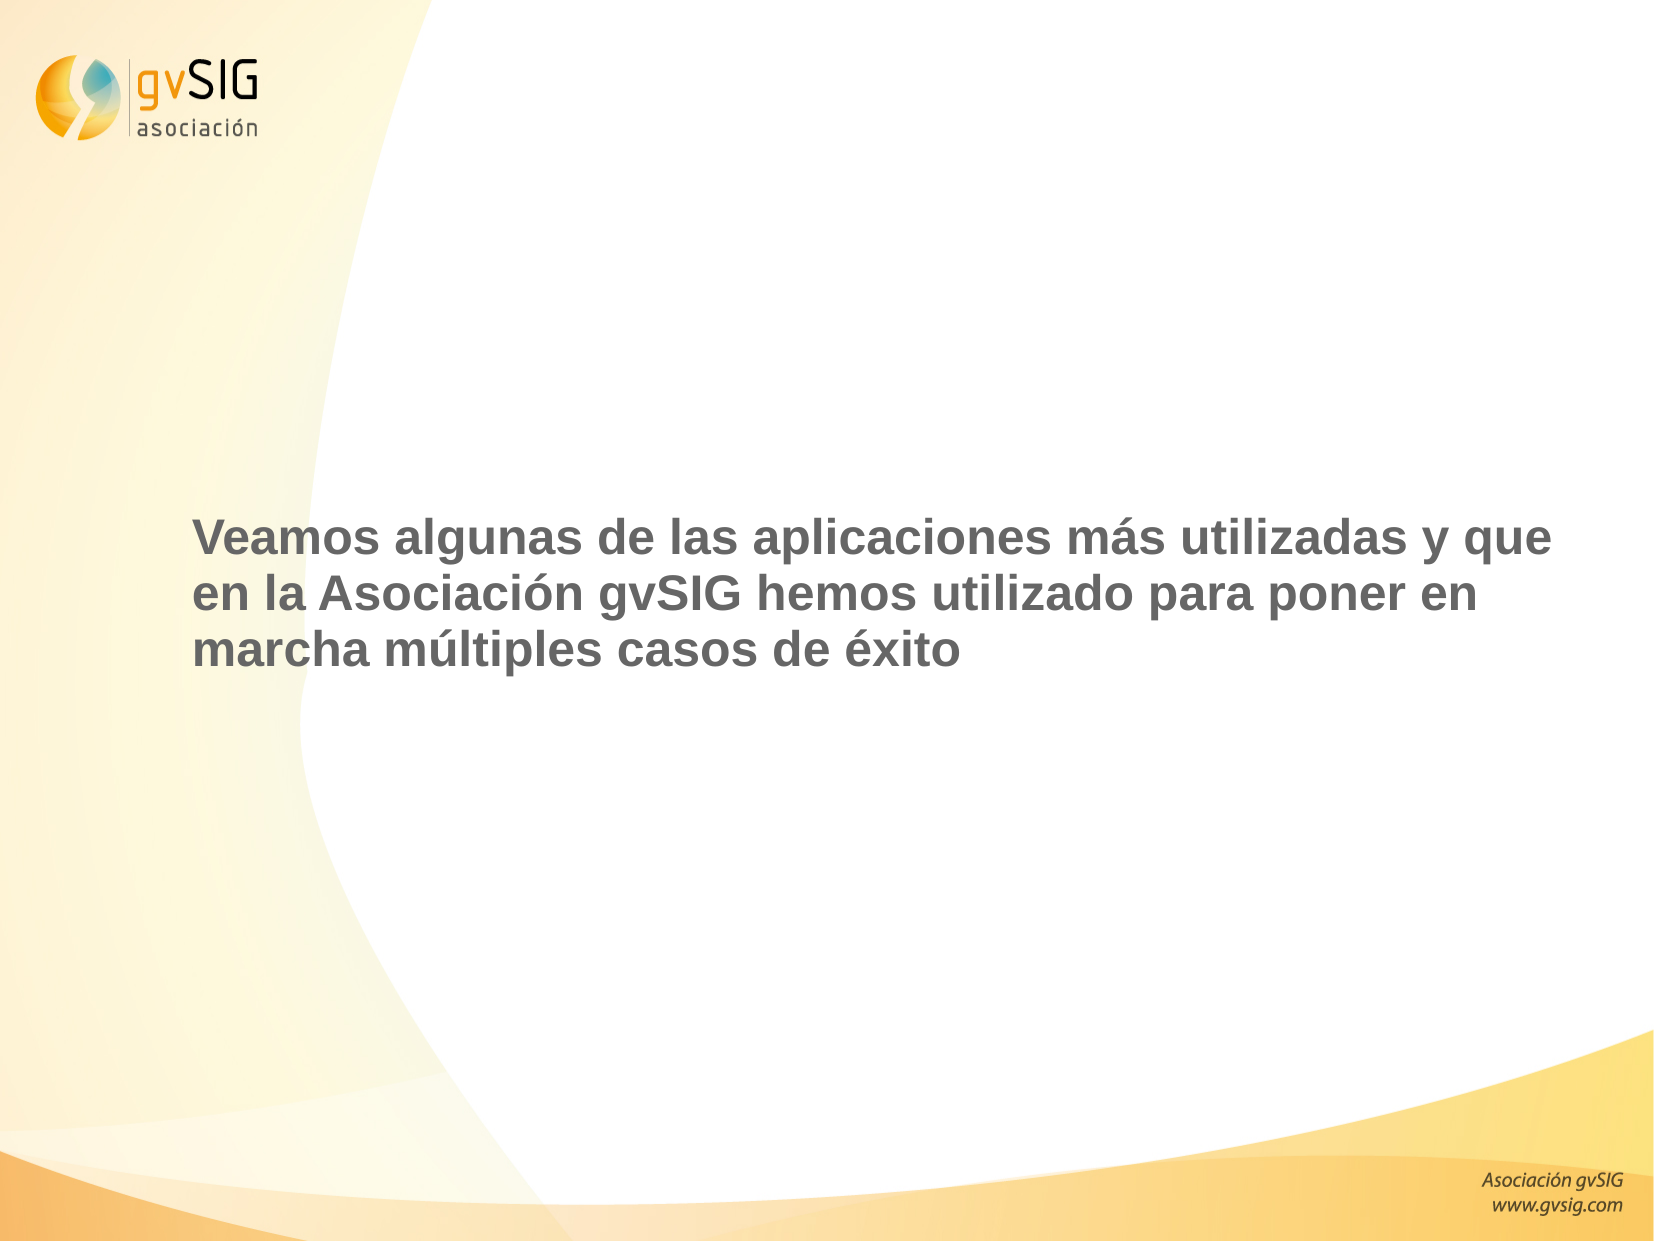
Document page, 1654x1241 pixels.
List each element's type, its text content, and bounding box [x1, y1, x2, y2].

picture [0, 0, 1654, 1241]
text_box Veamos algunas de las aplicaciones más utilizadas y que en la Asociación gvSIG hemos utilizado para poner en marcha múltiples casos de éxito [177, 501, 1595, 688]
